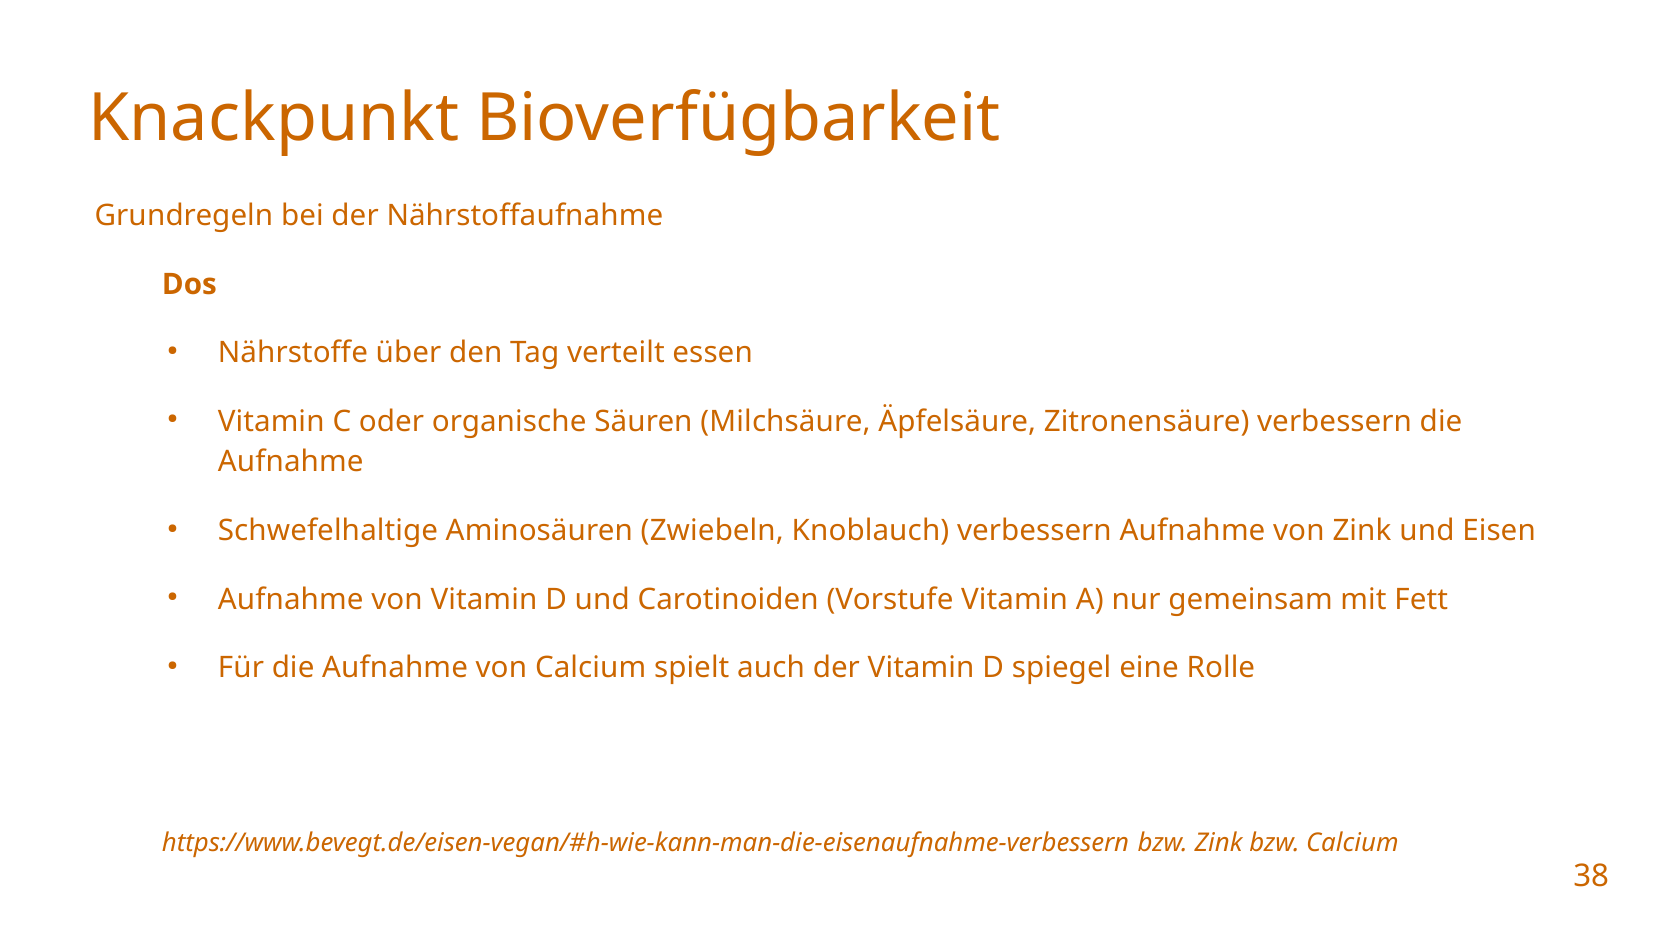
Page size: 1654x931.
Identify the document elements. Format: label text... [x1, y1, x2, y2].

list Grundregeln bei der Nährstoffaufnahme Dos Nährstoffe über den Tag verteilt essen Vitamin C oder organische Säuren (Milchsäure, Äpfelsäure, Zitronensäure) verbessern die Aufnahme Schwefelhaltige Aminosäuren (Zwiebeln, Knoblauch) verbessern Aufnahme von Zink und Eisen Aufnahme von Vitamin D und Carotinoiden (Vorstufe Vitamin A) nur gemeinsam mit Fett Für die Aufnahme von Calcium spielt auch der Vitamin D spiegel eine Rolle https://www.bevegt.de/eisen-vegan/#h-wie-kann-man-die-eisenaufnahme-verbessern bzw. Zink bzw. Calcium [94, 193, 1548, 863]
title Knackpunkt Bioverfügbarkeit [88, 37, 1489, 193]
